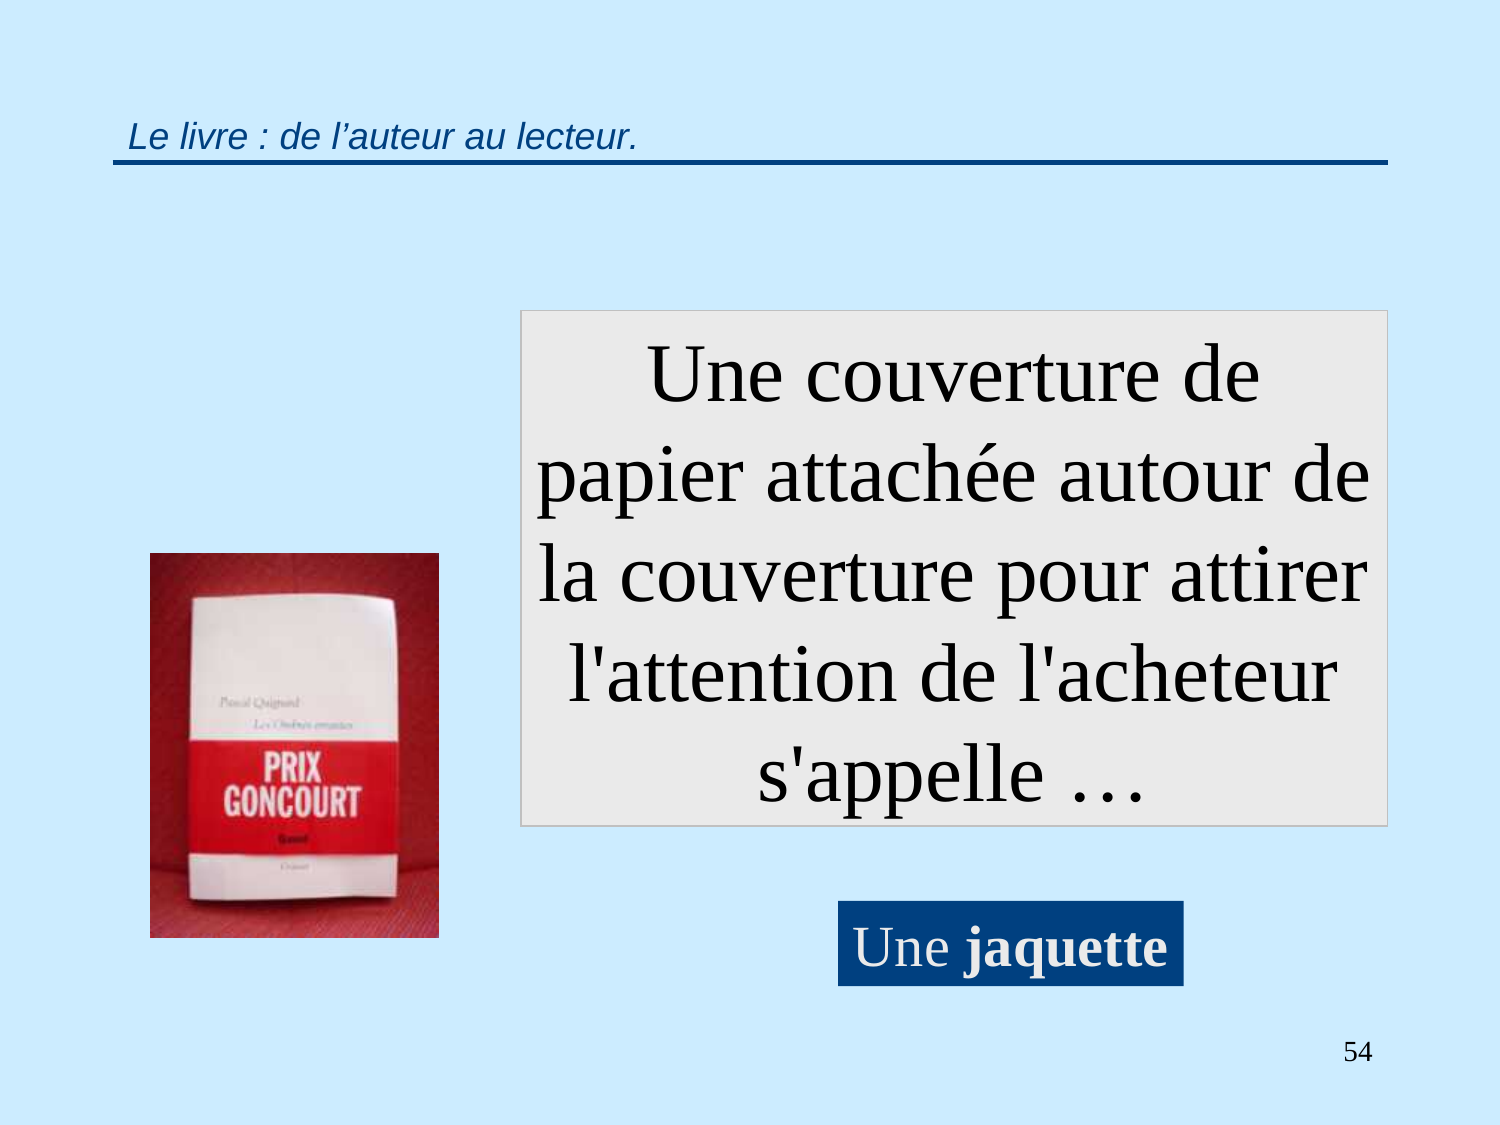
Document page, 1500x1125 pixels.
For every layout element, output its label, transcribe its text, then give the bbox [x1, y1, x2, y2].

text_box Une jaquette [838, 900, 1184, 987]
text_box Le livre : de l’auteur au lecteur. [113, 104, 655, 160]
picture [150, 553, 439, 938]
title Une couverture de papier attachée autour de la couverture pour attirer l'attention de l'acheteur s'appelle … [520, 310, 1388, 826]
